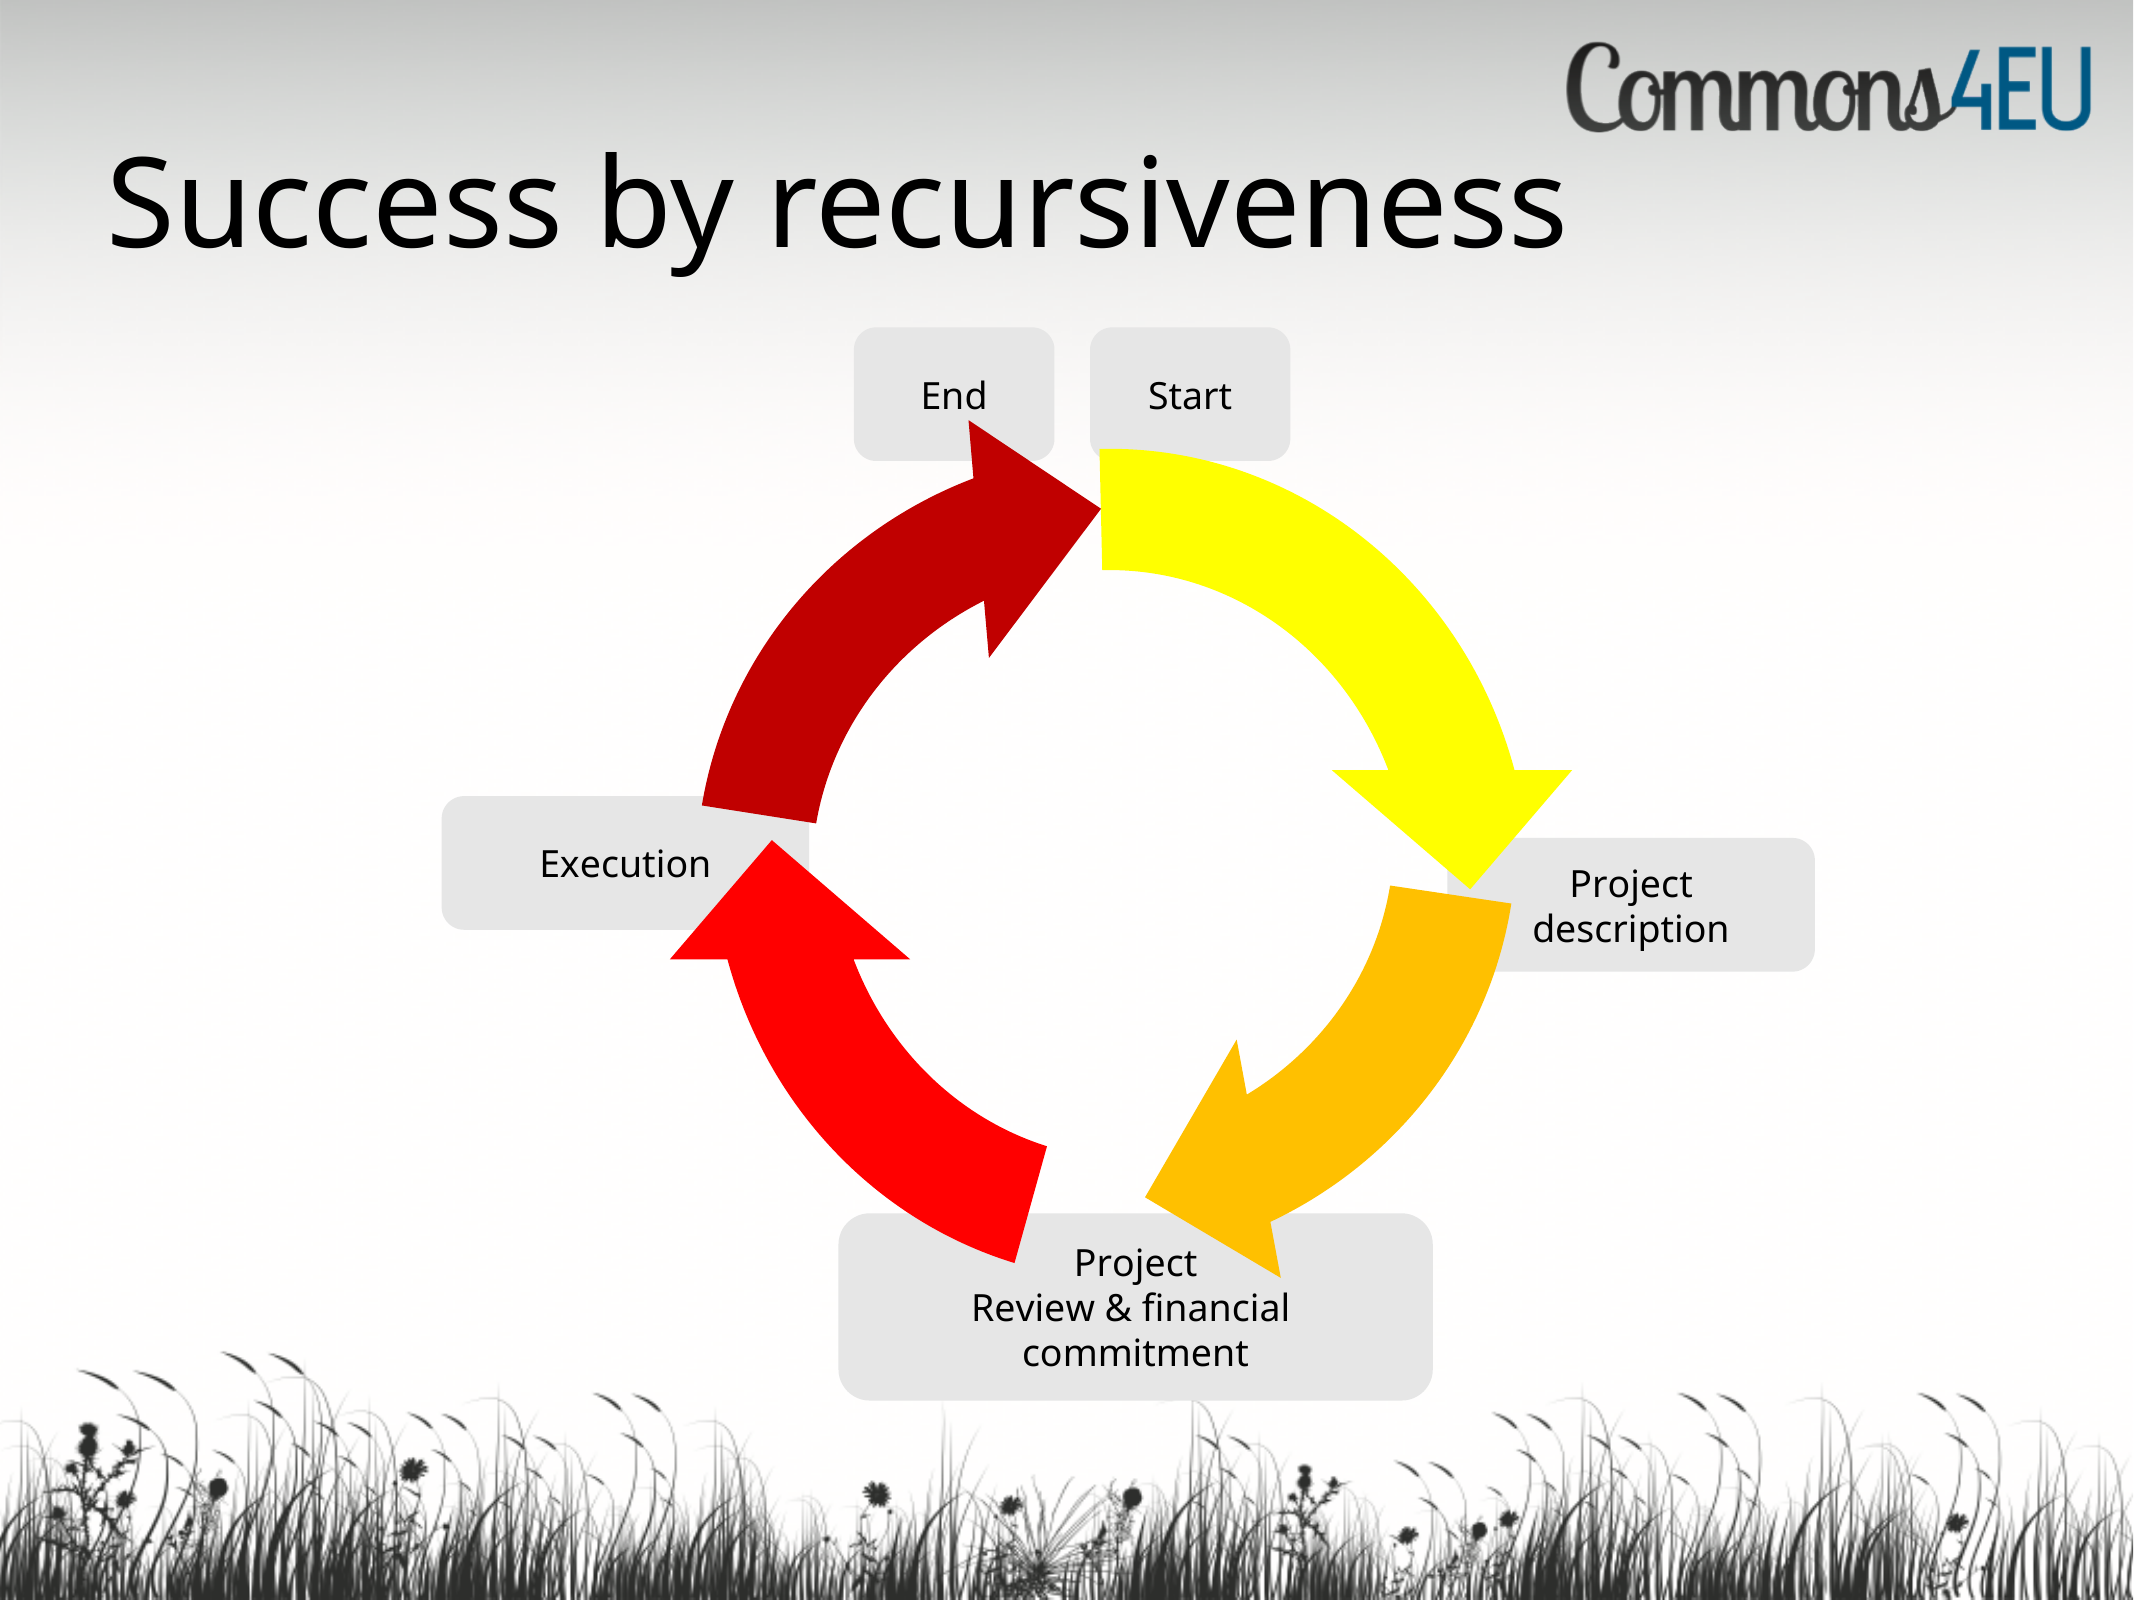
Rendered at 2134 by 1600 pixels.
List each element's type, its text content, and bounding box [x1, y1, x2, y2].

text_box [1145, 885, 1512, 1278]
text_box Project Review & financial commitment [838, 1213, 1433, 1401]
text_box [701, 420, 1573, 890]
title Success by recursiveness [106, 63, 2027, 332]
text_box Execution [441, 796, 810, 930]
text_box End [853, 332, 1055, 461]
text_box [669, 840, 1047, 1264]
text_box Project description [1447, 837, 1815, 972]
text_box Start [1090, 332, 1291, 461]
picture [0, 0, 2134, 1600]
